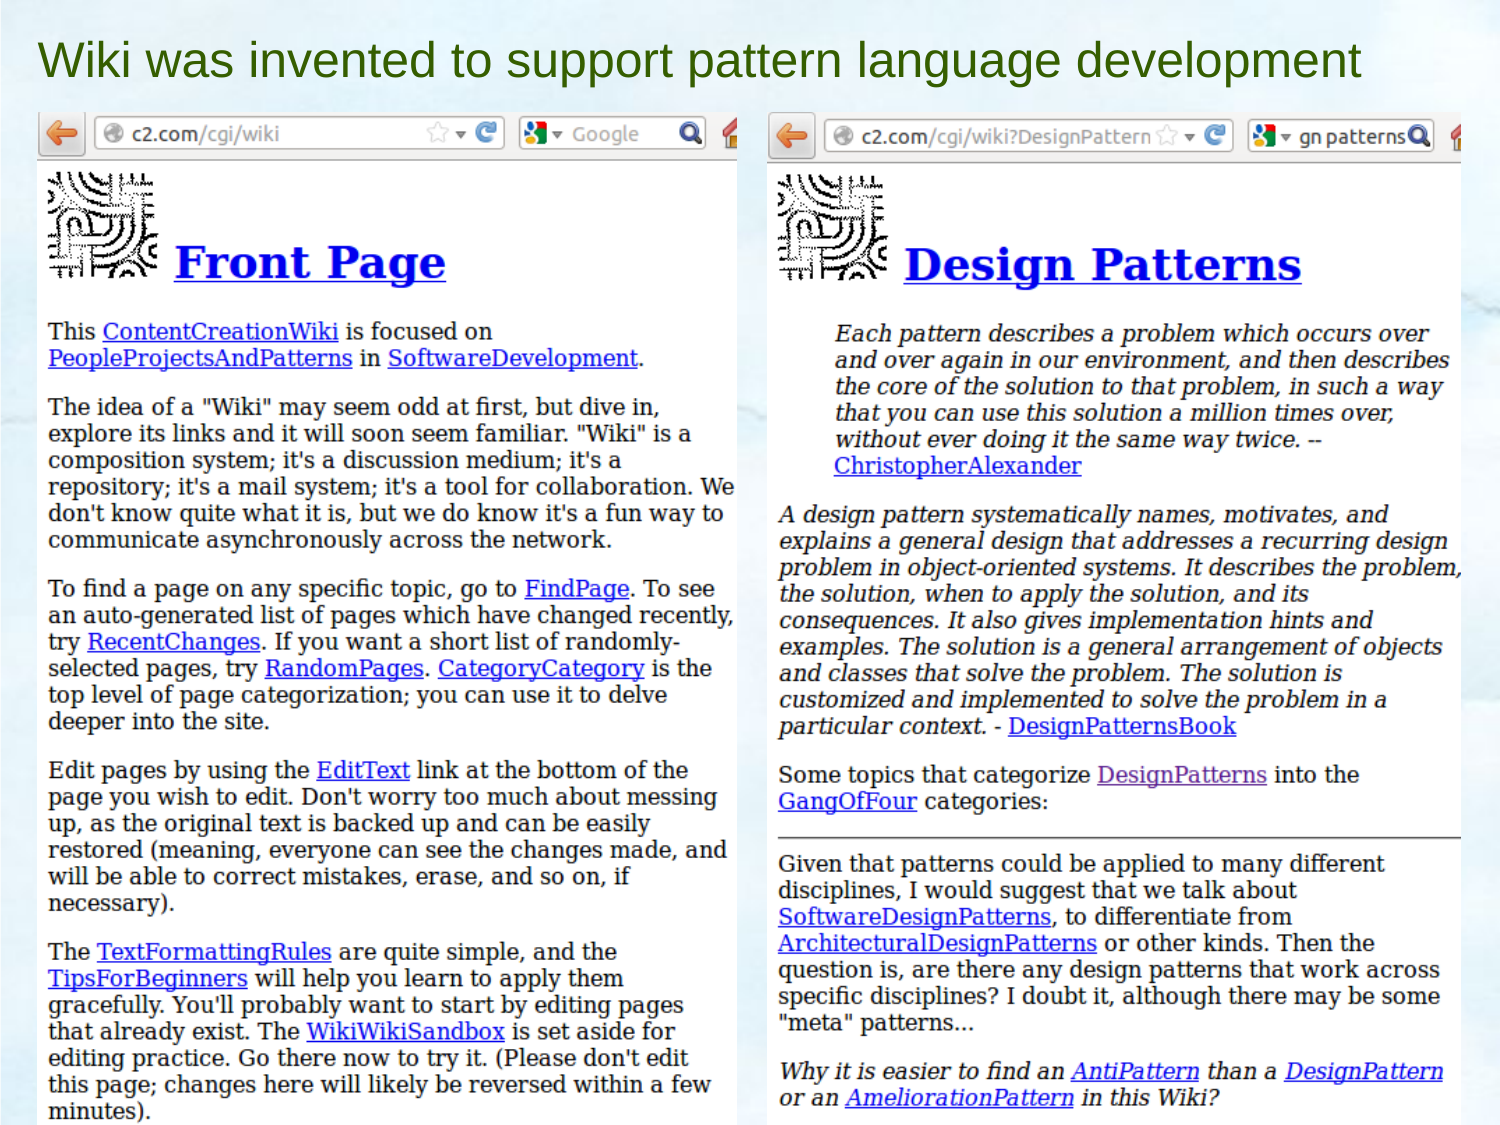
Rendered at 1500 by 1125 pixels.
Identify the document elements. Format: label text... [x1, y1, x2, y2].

title Wiki was invented to support pattern language development [37, 37, 1463, 152]
picture [0, 0, 1500, 1125]
